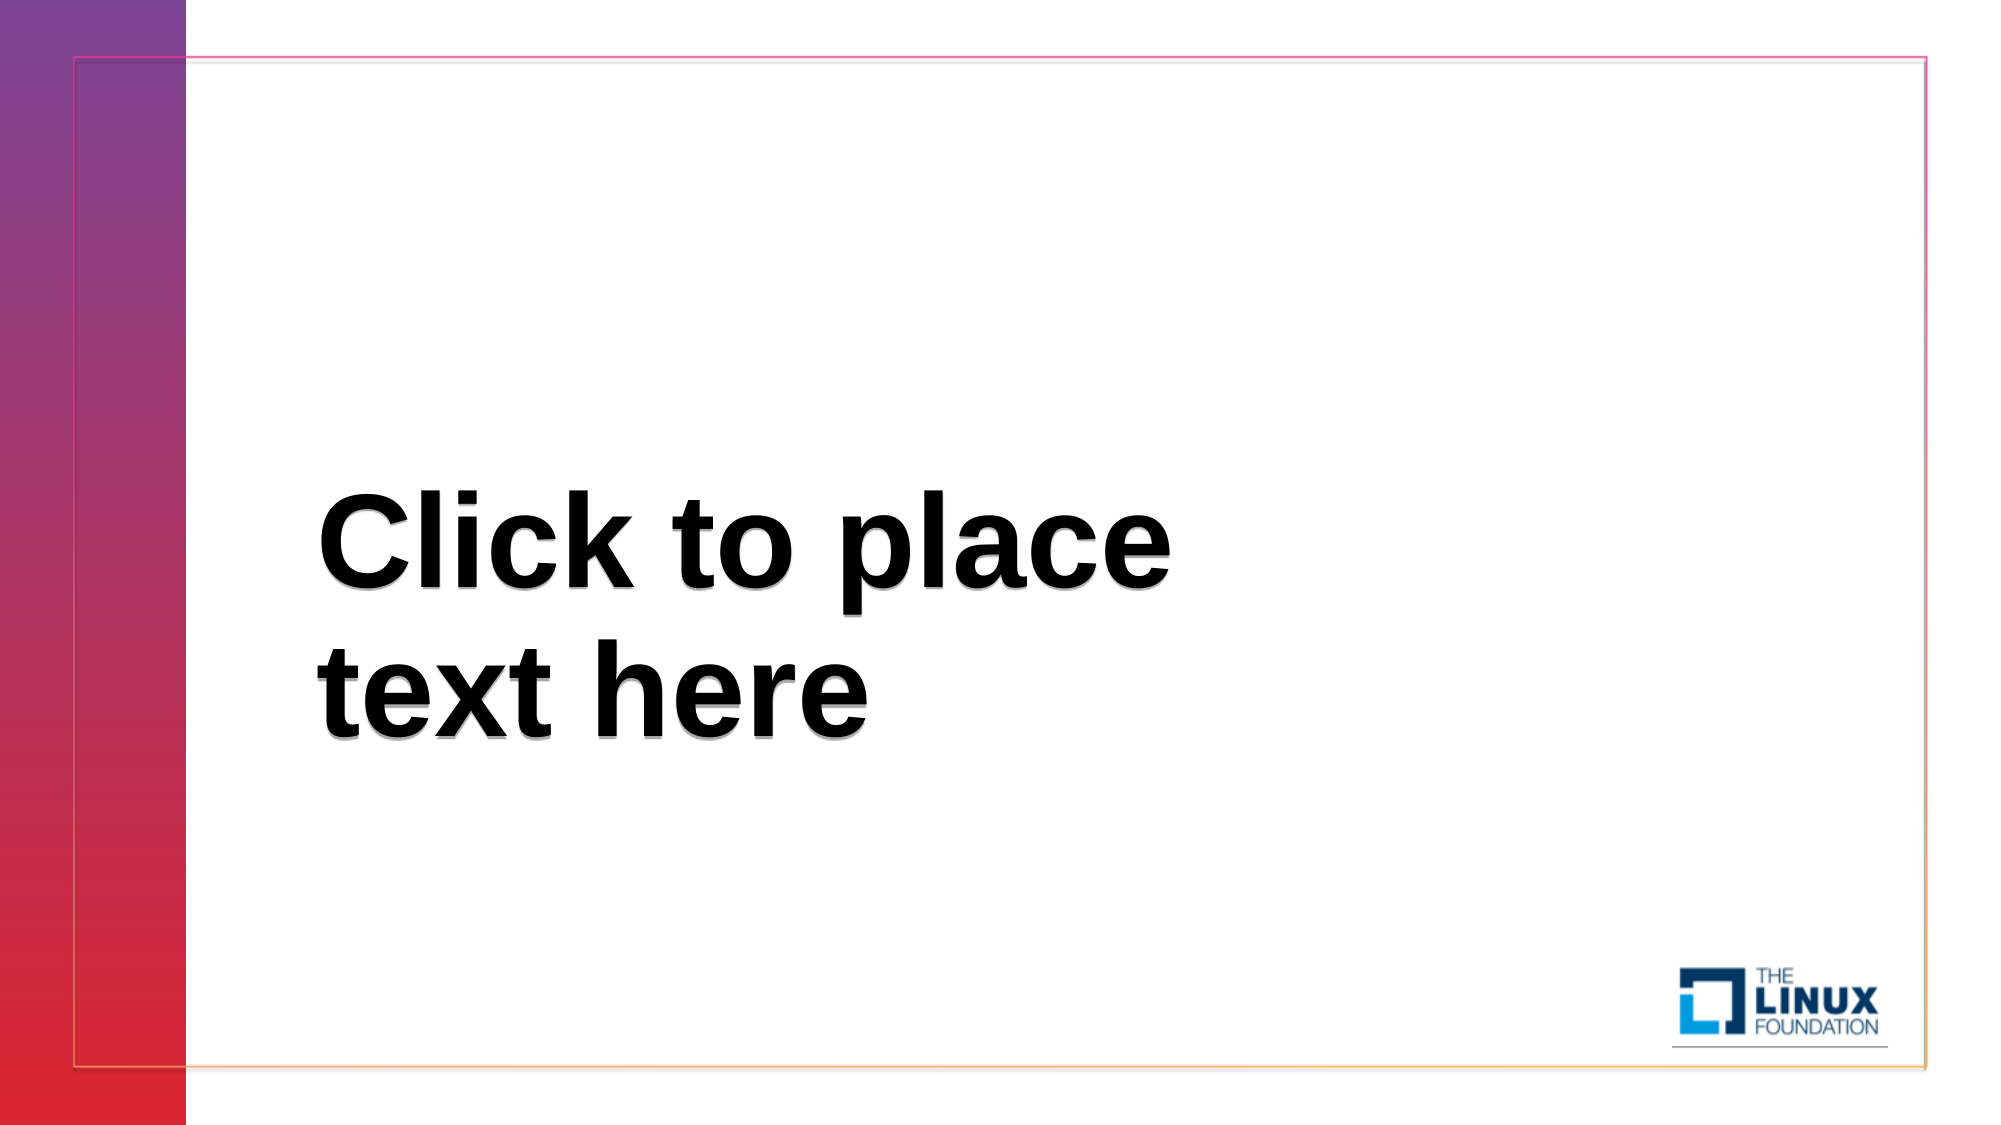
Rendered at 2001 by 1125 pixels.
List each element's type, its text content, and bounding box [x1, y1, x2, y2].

list Click to place text here [257, 297, 1766, 934]
picture [1672, 958, 1890, 1046]
